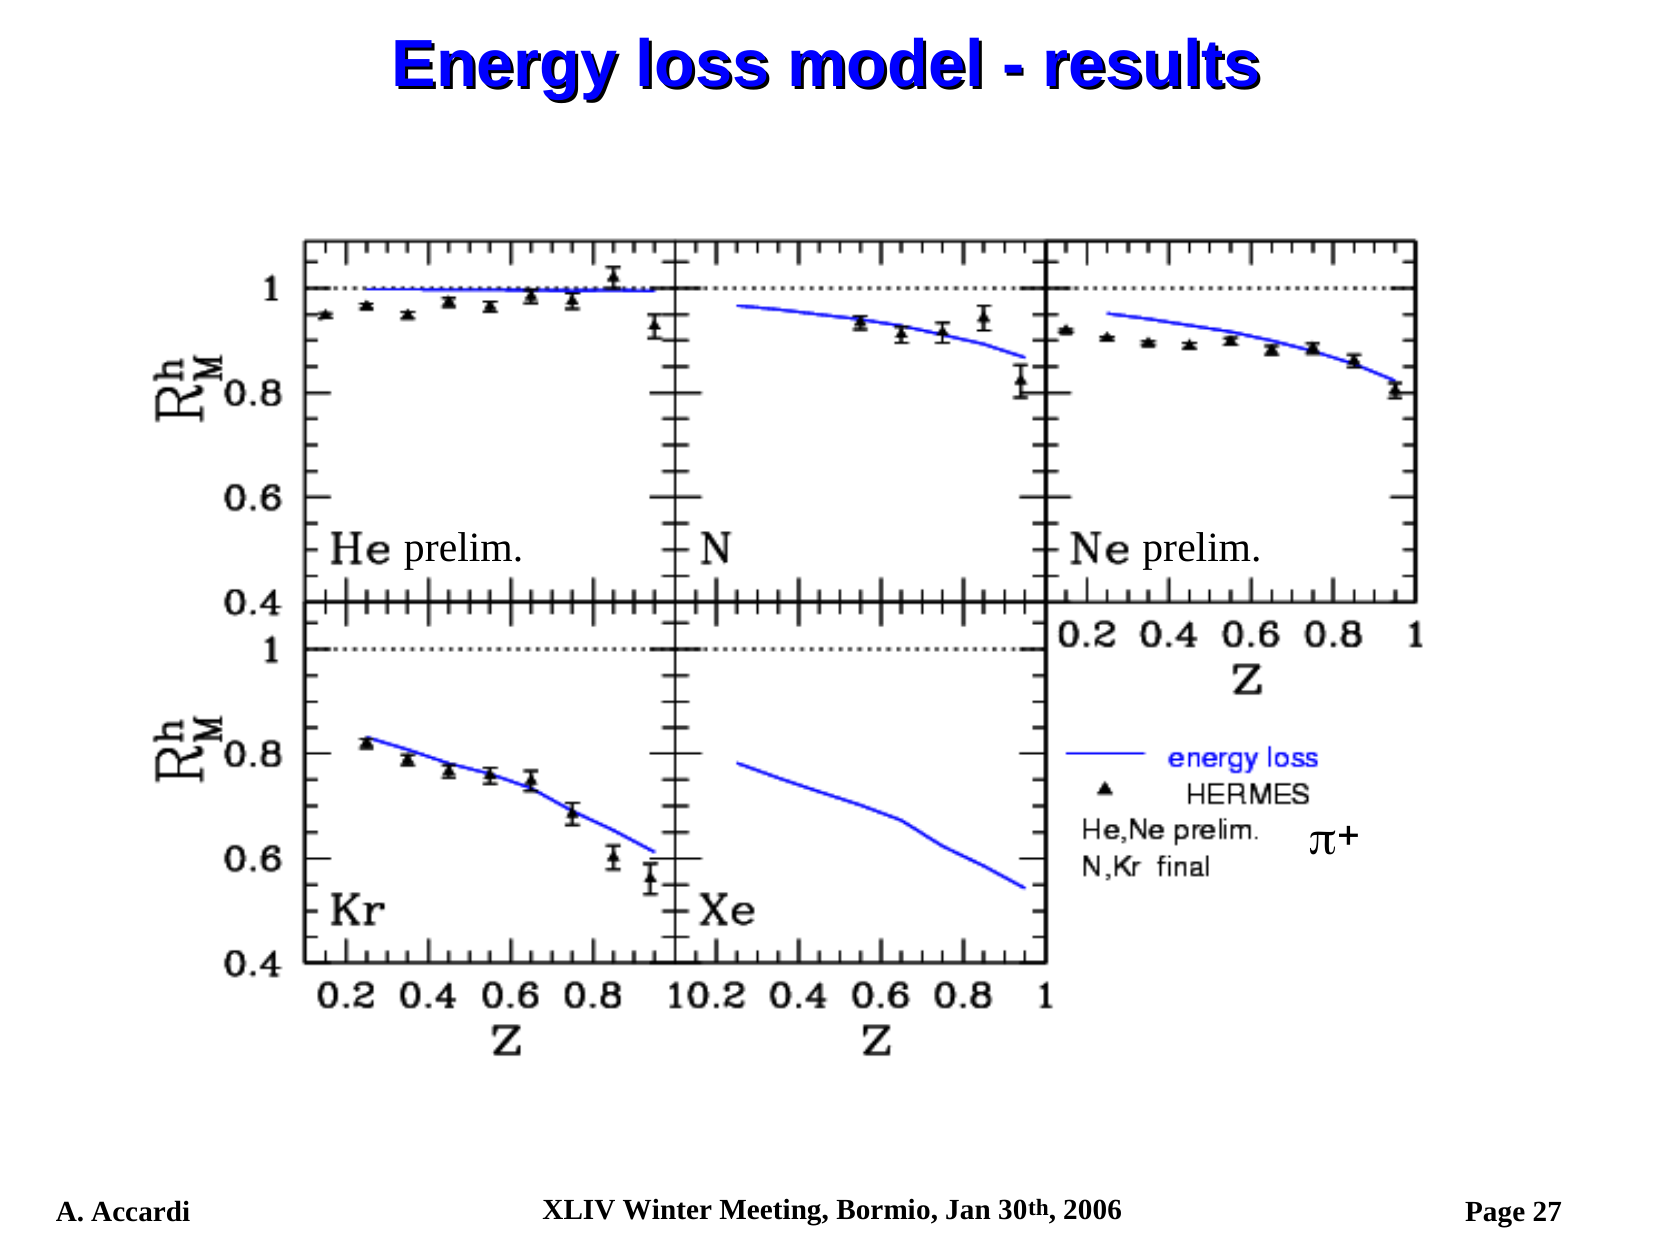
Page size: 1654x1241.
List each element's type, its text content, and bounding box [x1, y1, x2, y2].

text_box A. Accardi [37, 1187, 209, 1241]
text_box prelim. [1142, 523, 1272, 579]
text_box prelim. [404, 523, 533, 579]
text_box XLIV Winter Meeting, Bormio, Jan 30th, 2006 [542, 1193, 1123, 1233]
text_box p+ [1309, 818, 1359, 885]
picture [147, 231, 1425, 1060]
text_box Energy loss model - results [29, 23, 1625, 110]
text_box Page <number> [1465, 1195, 1654, 1234]
